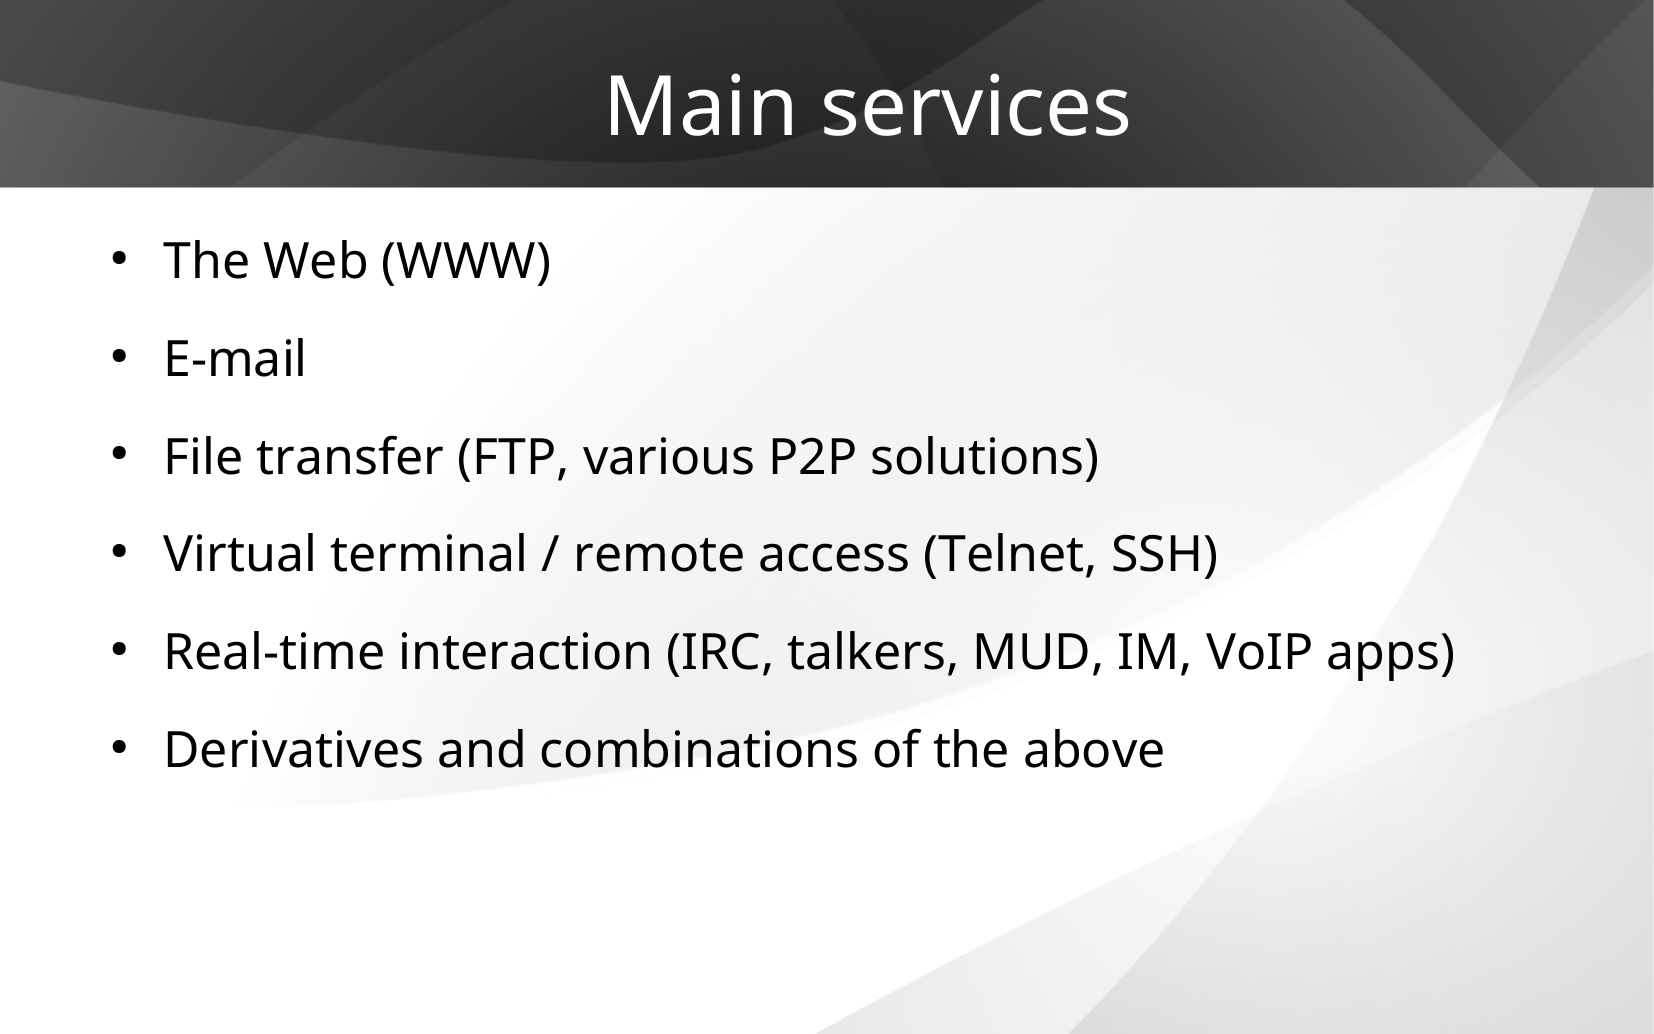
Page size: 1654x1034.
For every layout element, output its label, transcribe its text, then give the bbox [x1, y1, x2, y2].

list The Web (WWW) E-mail File transfer (FTP, various P2P solutions) Virtual terminal / remote access (Telnet, SSH) Real-time interaction (IRC, talkers, MUD, IM, VoIP apps) Derivatives and combinations of the above [75, 225, 1613, 1013]
picture [0, 0, 1654, 1034]
title Main services [124, 0, 1613, 208]
